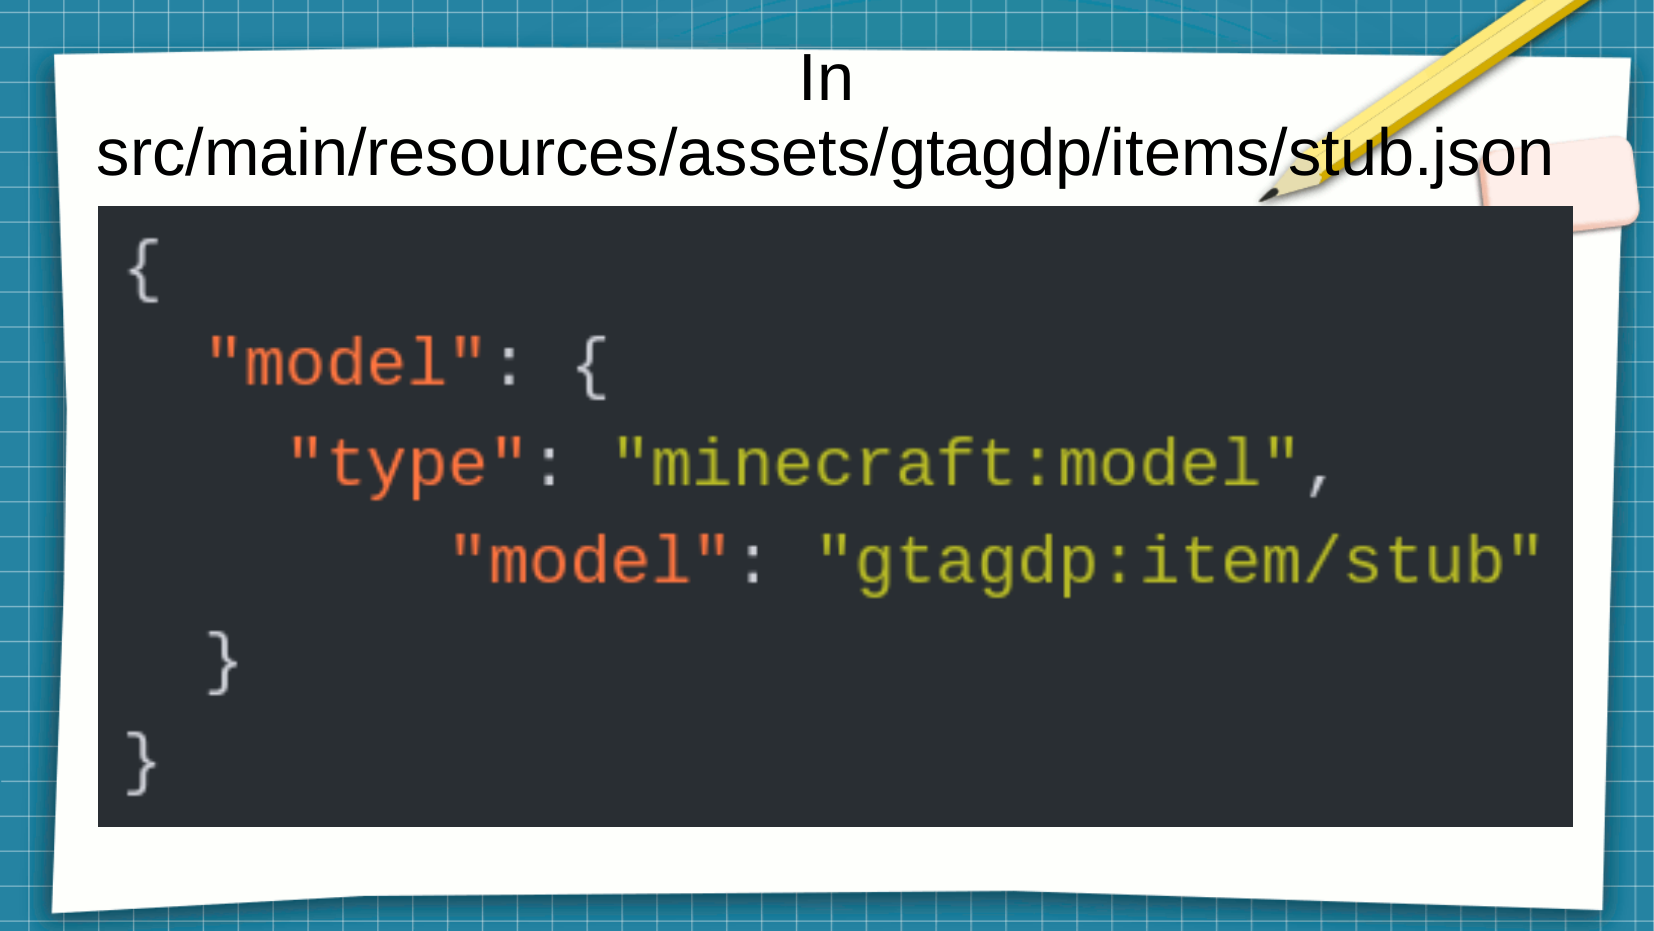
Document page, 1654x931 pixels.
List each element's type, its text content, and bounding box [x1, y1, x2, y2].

picture [0, 0, 1654, 931]
title In src/main/resources/assets/gtagdp/items/stub.json [82, 37, 1571, 193]
